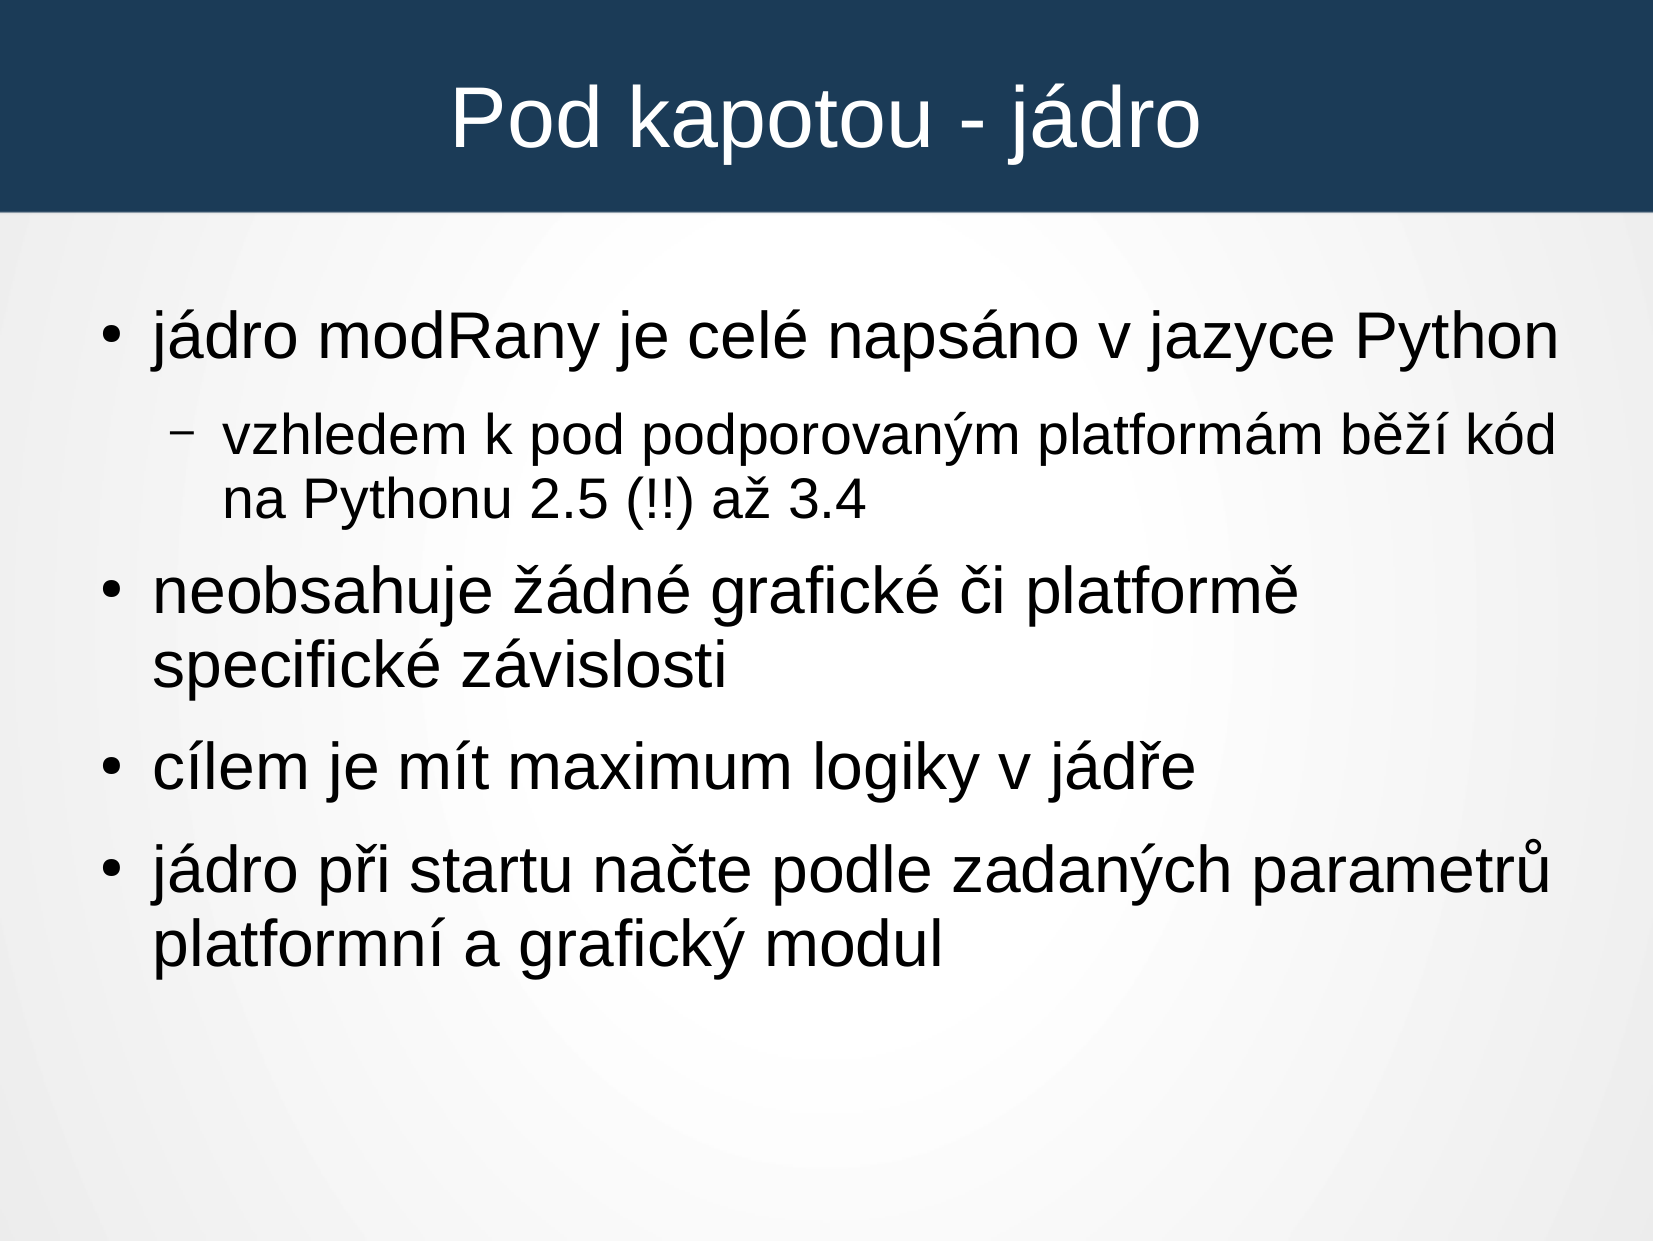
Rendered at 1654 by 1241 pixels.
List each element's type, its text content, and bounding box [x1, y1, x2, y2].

list jádro modRany je celé napsáno v jazyce Python vzhledem k pod podporovaným platformám běží kód na Pythonu 2.5 (!!) až 3.4 neobsahuje žádné grafické či platformě specifické závislosti cílem je mít maximum logiky v jádře jádro při startu načte podle zadaných parametrů platformní a grafický modul [82, 299, 1571, 1063]
picture [0, 0, 1653, 1241]
title Pod kapotou - jádro [82, 47, 1571, 189]
